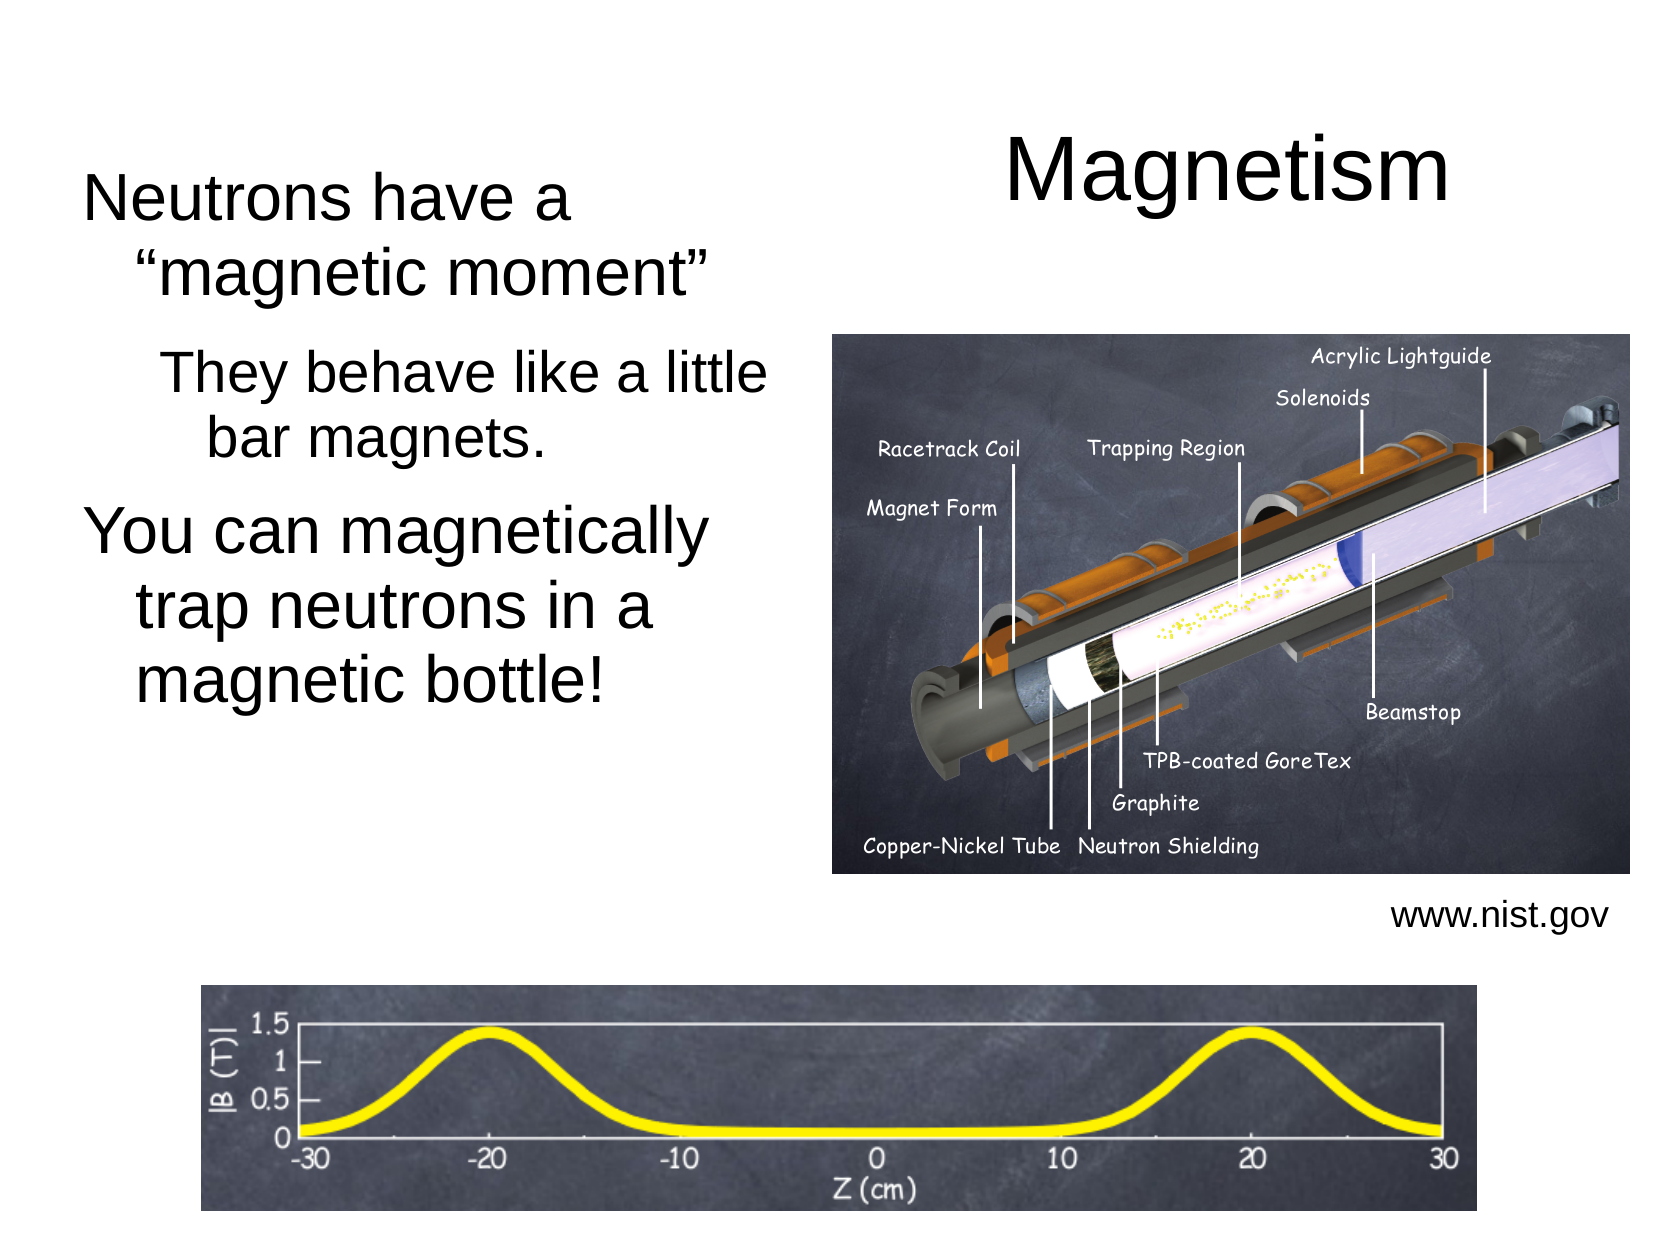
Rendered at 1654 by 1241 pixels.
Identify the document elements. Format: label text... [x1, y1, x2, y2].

title Magnetism [814, 100, 1642, 237]
picture [832, 334, 1630, 875]
picture [201, 985, 1477, 1211]
text_box www.nist.gov [1376, 885, 1625, 957]
list Neutrons have a “magnetic moment” They behave like a little bar magnets. You can magnetically trap neutrons in a magnetic bottle! [64, 160, 839, 964]
